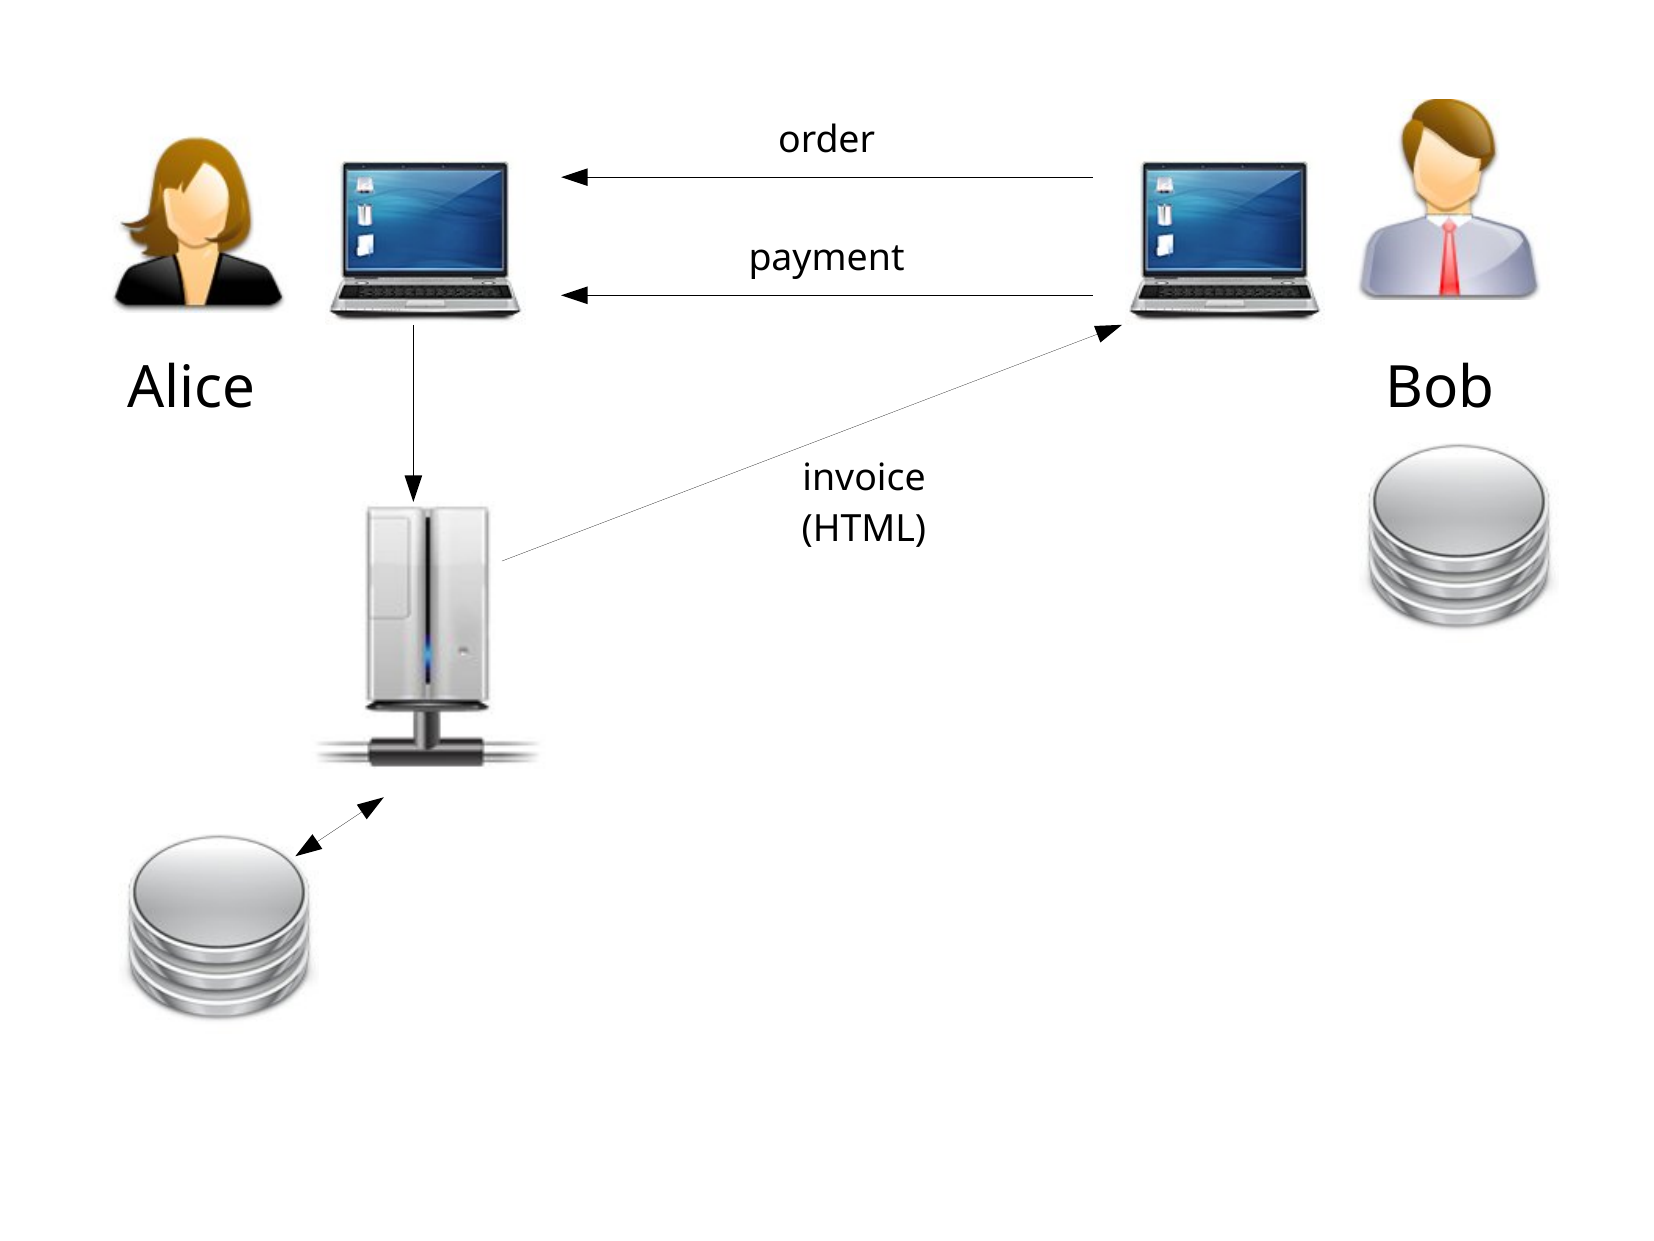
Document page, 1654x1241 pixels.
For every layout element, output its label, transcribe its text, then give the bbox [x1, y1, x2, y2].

picture [1125, 149, 1325, 350]
picture [1358, 442, 1559, 643]
picture [295, 501, 562, 769]
picture [1350, 99, 1550, 301]
text_box invoice (HTML) [738, 442, 990, 562]
text_box Alice [112, 337, 301, 424]
text_box Bob [1371, 337, 1538, 424]
picture [118, 833, 319, 1034]
picture [100, 112, 301, 313]
picture [325, 149, 526, 350]
